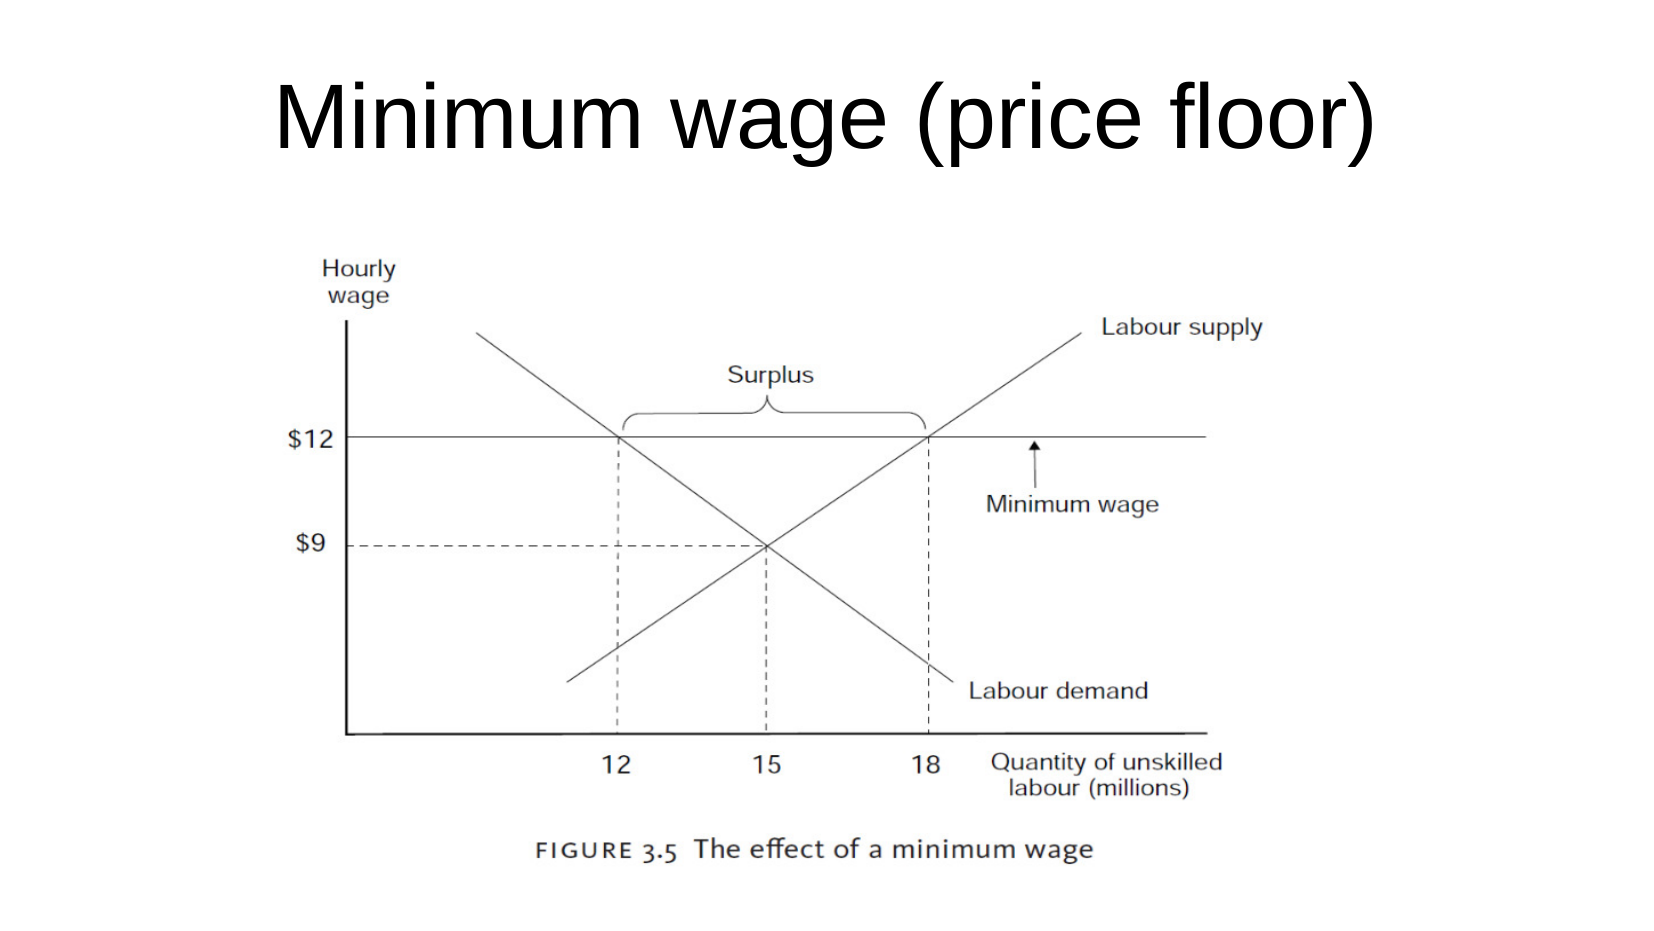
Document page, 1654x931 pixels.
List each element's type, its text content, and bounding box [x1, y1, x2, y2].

picture [200, 200, 1412, 898]
title Minimum wage (price floor) [82, 37, 1571, 193]
